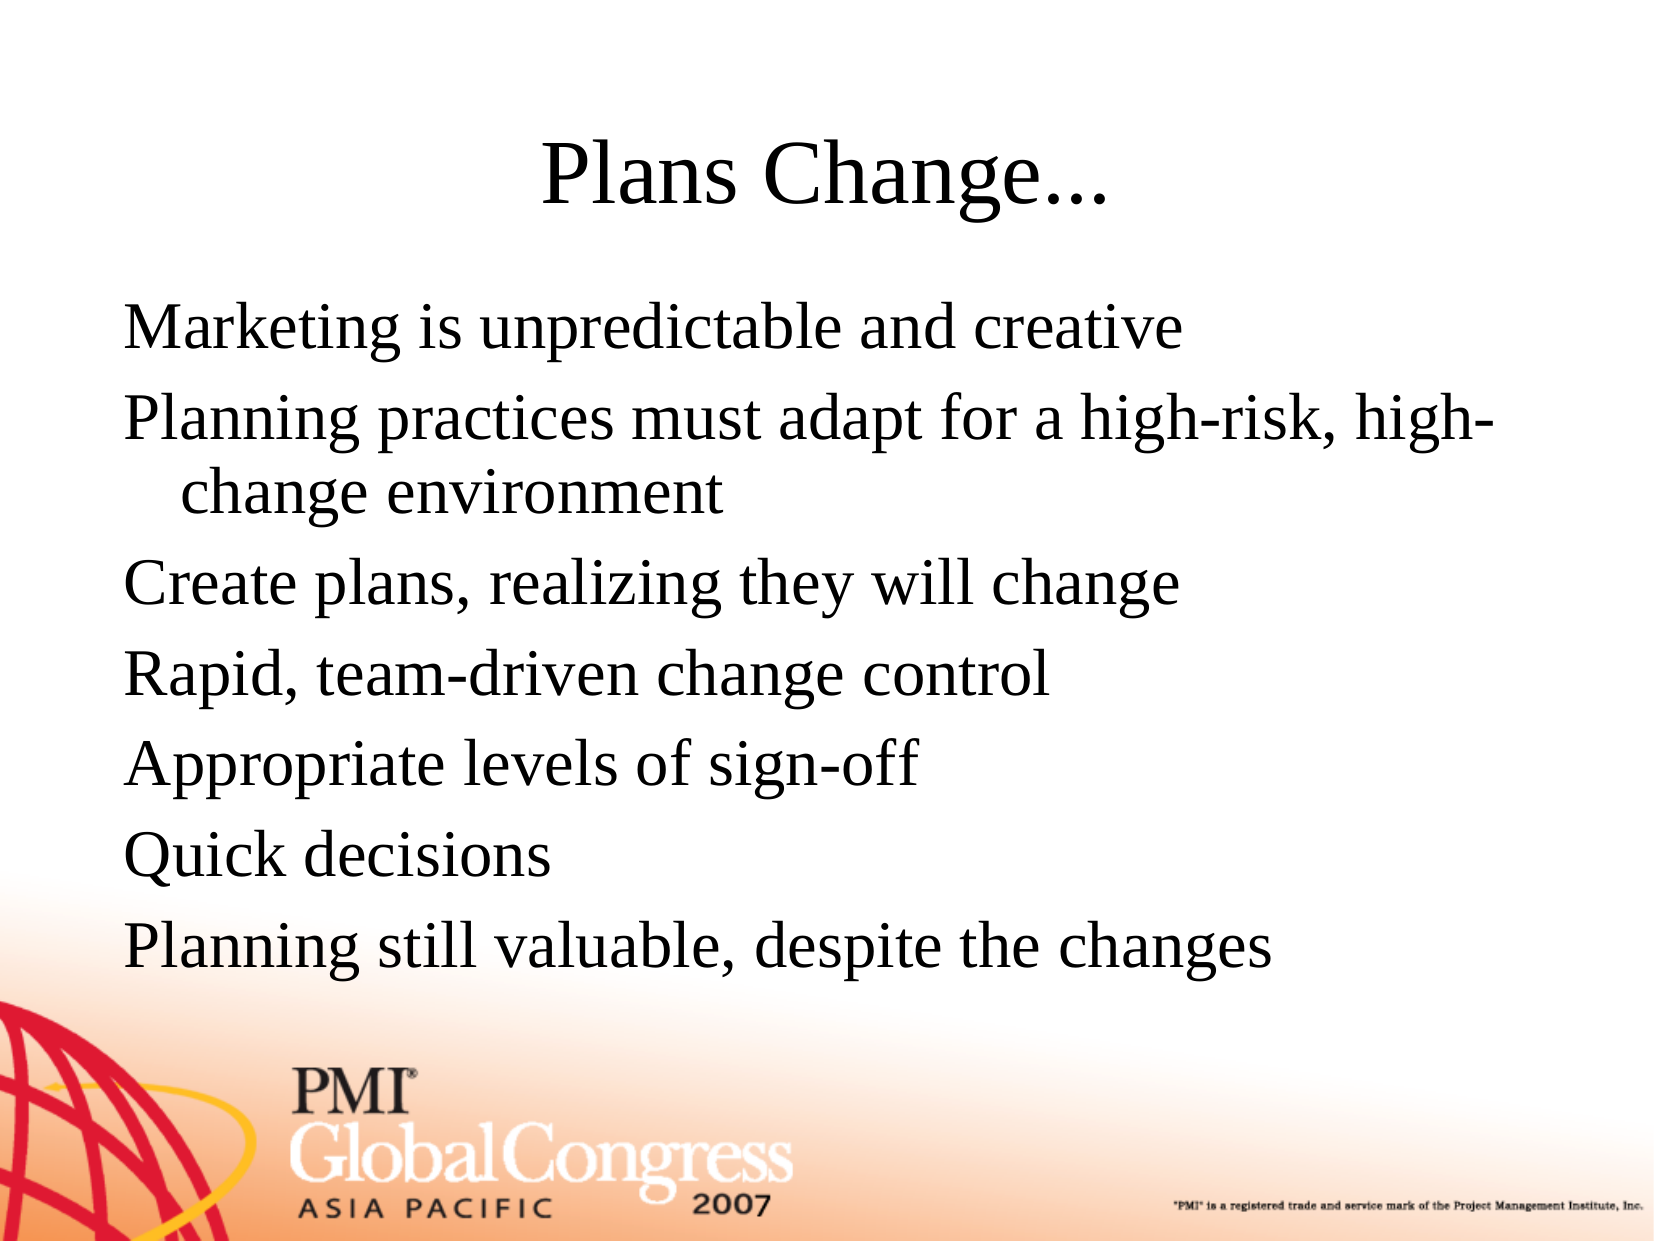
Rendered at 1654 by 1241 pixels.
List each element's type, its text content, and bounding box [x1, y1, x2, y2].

picture [0, 0, 1654, 1241]
title Plans Change... [124, 69, 1530, 277]
list Marketing is unpredictable and creative Planning practices must adapt for a high-risk, high-change environment Create plans, realizing they will change Rapid, team-driven change control Appropriate levels of sign-off Quick decisions Planning still valuable, despite the changes [124, 289, 1530, 1034]
